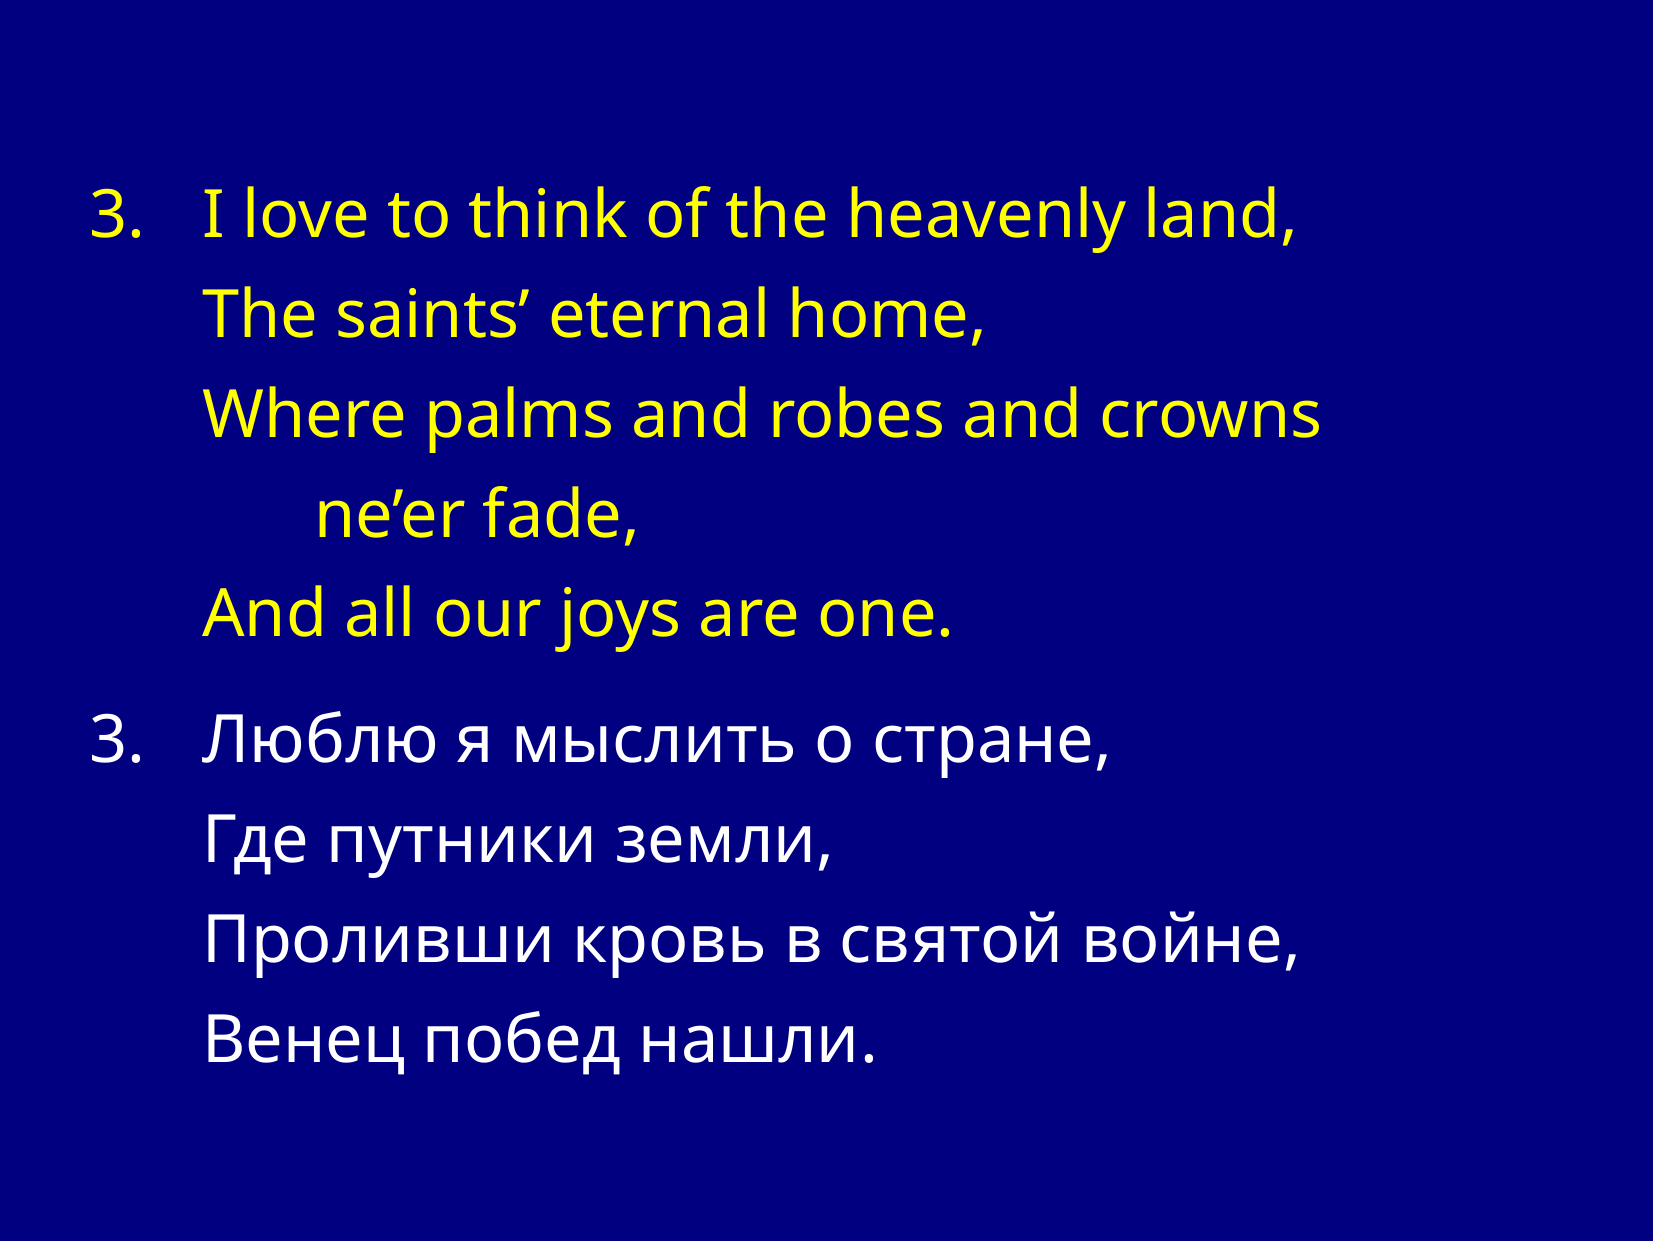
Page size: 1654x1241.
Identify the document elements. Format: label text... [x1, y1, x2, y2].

text_box 3. Люблю я мыслить о стране, Где путники земли, Проливши кровь в святой войне, Венец побед нашли. [75, 675, 1576, 1163]
text_box 3. I love to think of the heavenly land, The saints’ eternal home, Where palms and robes and crowns ne’er fade, And all our joys are one. [75, 150, 1576, 638]
